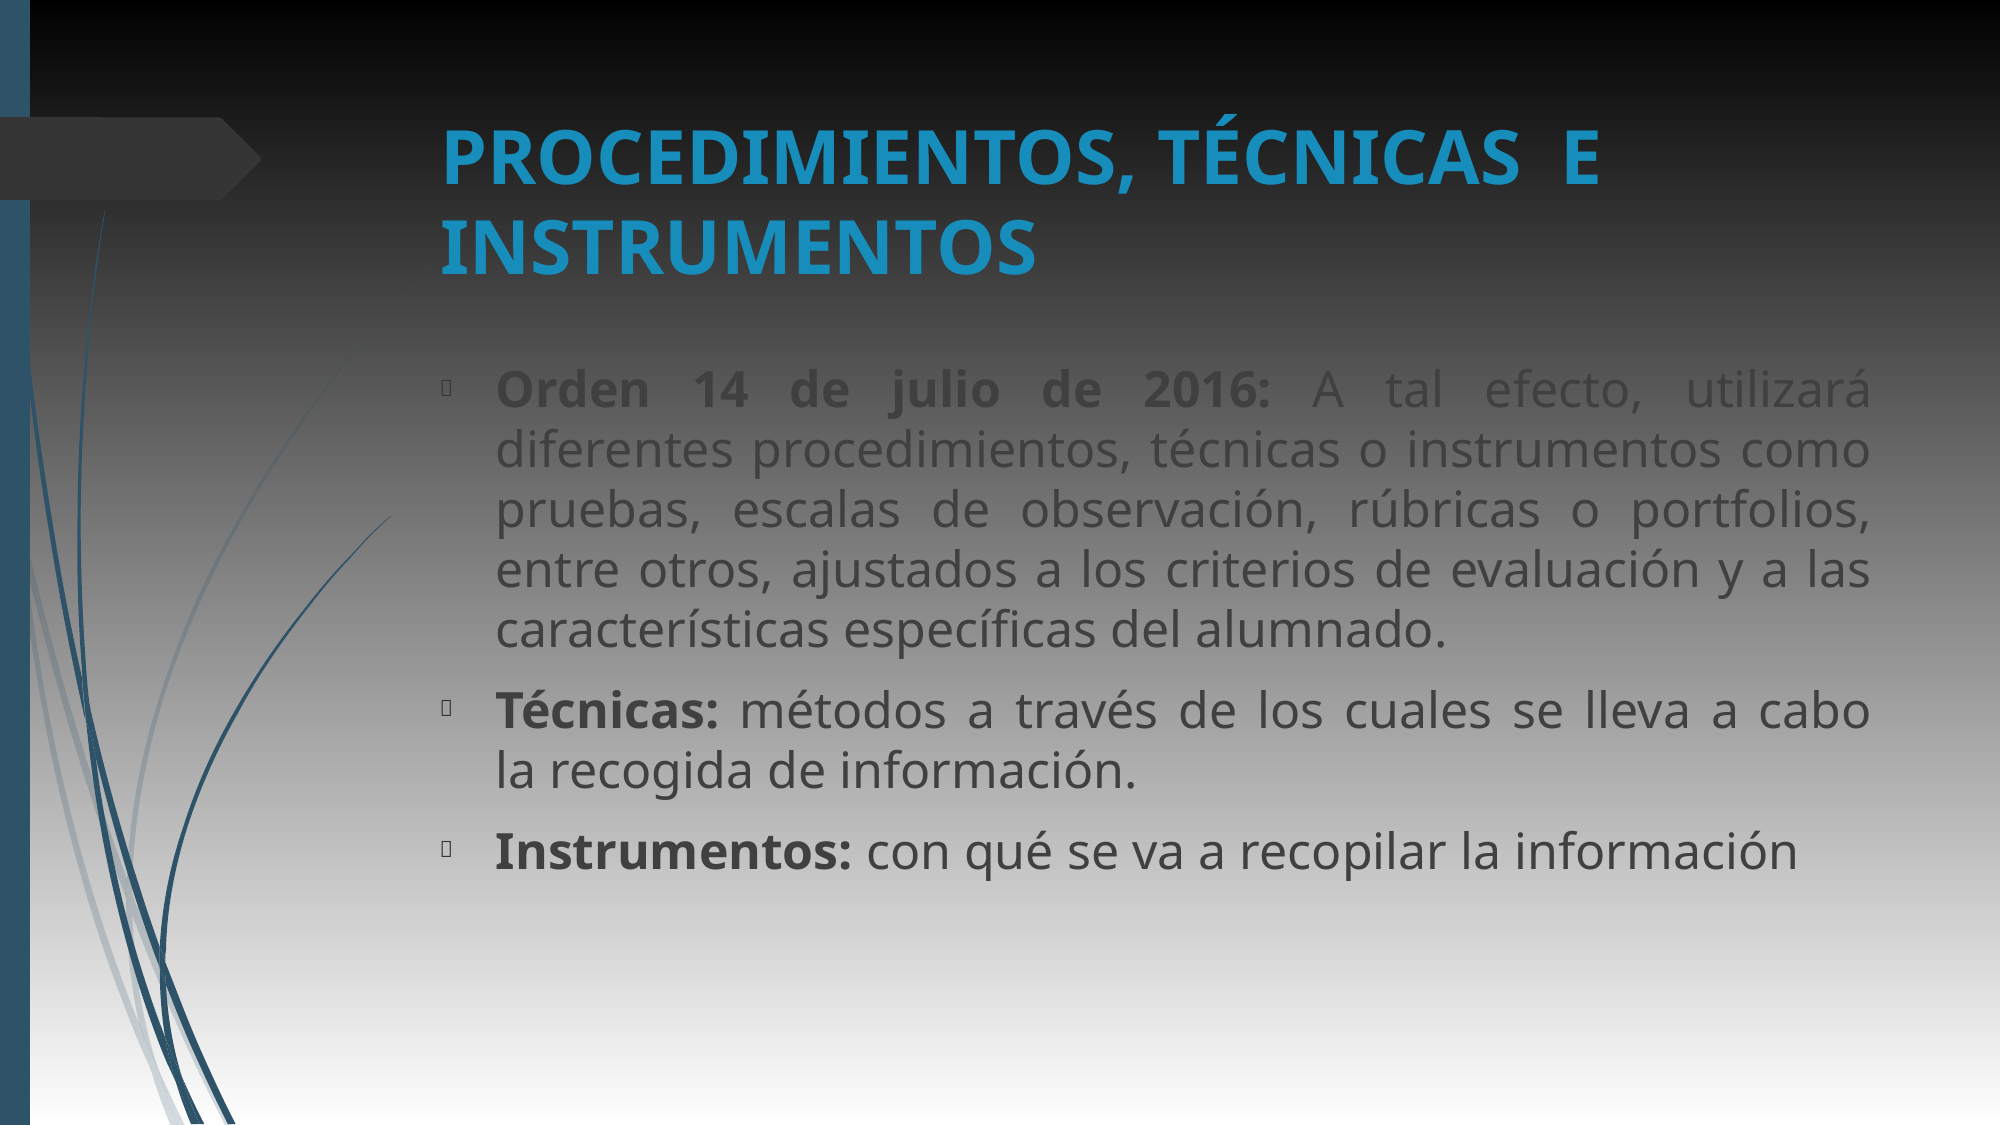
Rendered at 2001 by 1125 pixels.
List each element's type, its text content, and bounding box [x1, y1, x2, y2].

title PROCEDIMIENTOS, TÉCNICAS E INSTRUMENTOS [425, 102, 1888, 313]
list Orden 14 de julio de 2016: A tal efecto, utilizará diferentes procedimientos, técnicas o instrumentos como pruebas, escalas de observación, rúbricas o portfolios, entre otros, ajustados a los criterios de evaluación y a las características específicas del alumnado. Técnicas: métodos a través de los cuales se lleva a cabo la recogida de información. Instrumentos: con qué se va a recopilar la información [424, 350, 1888, 970]
